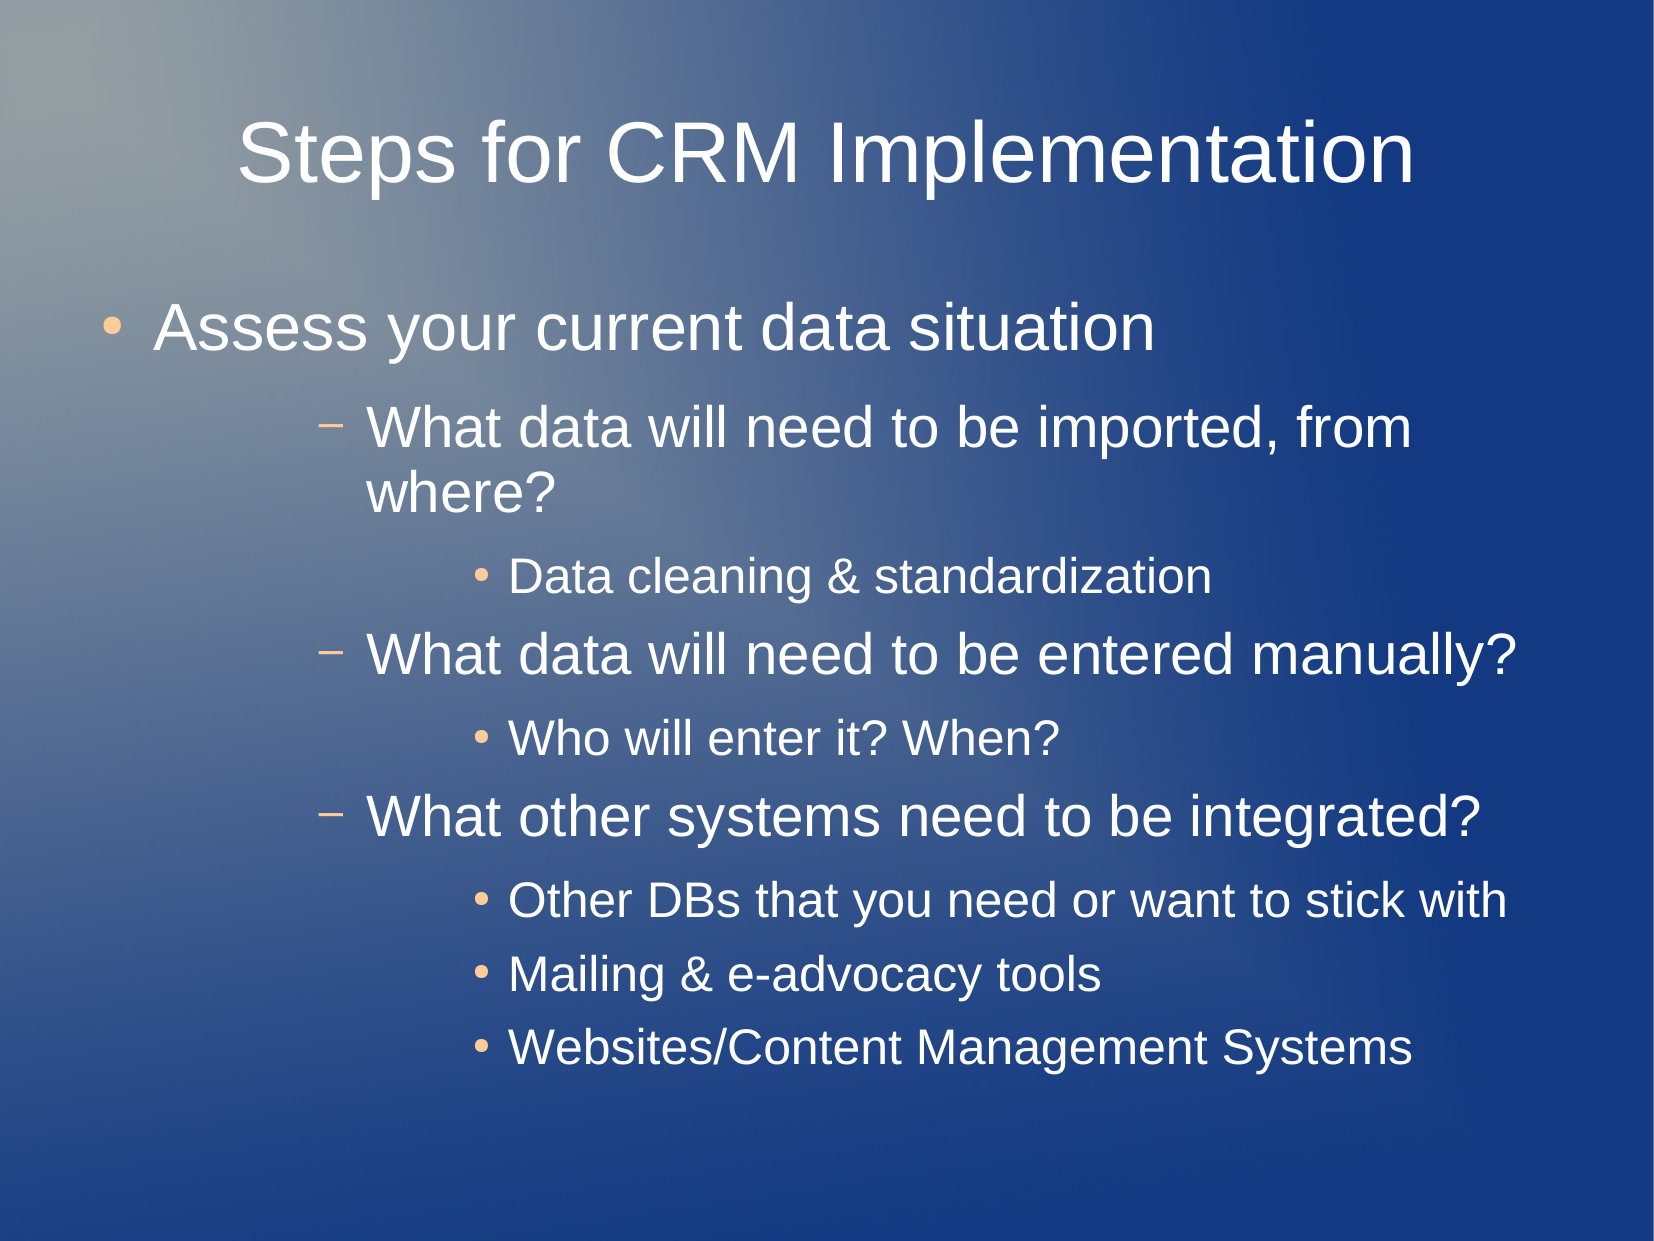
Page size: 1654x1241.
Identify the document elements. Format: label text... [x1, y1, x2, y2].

title Steps for CRM Implementation [82, 49, 1571, 257]
list Assess your current data situation What data will need to be imported, from where? Data cleaning & standardization What data will need to be entered manually? Who will enter it? When? What other systems need to be integrated? Other DBs that you need or want to stick with Mailing & e-advocacy tools Websites/Content Management Systems [82, 290, 1571, 1109]
picture [0, 0, 1654, 1241]
